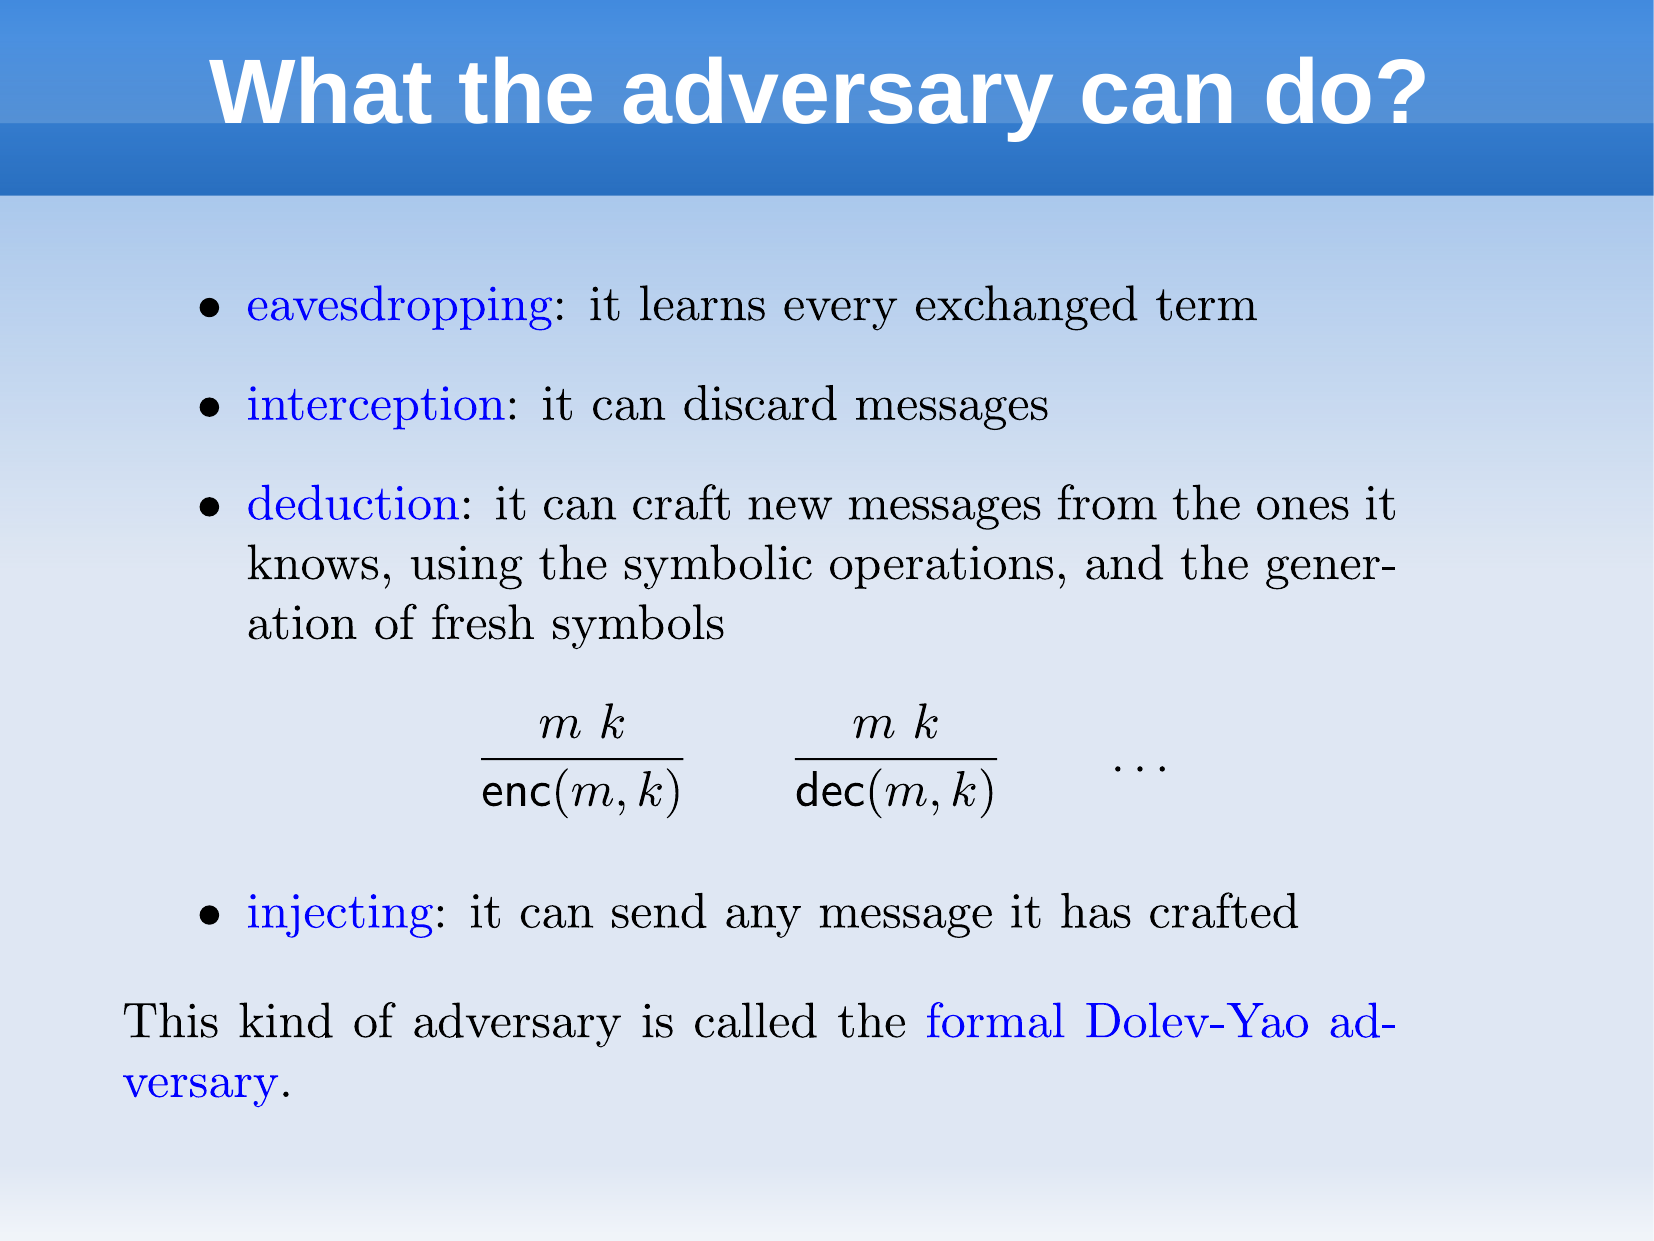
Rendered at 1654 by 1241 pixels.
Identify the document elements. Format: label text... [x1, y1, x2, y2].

text_box [122, 285, 1398, 1108]
picture [0, 0, 1654, 1241]
title What the adversary can do? [76, 0, 1565, 188]
